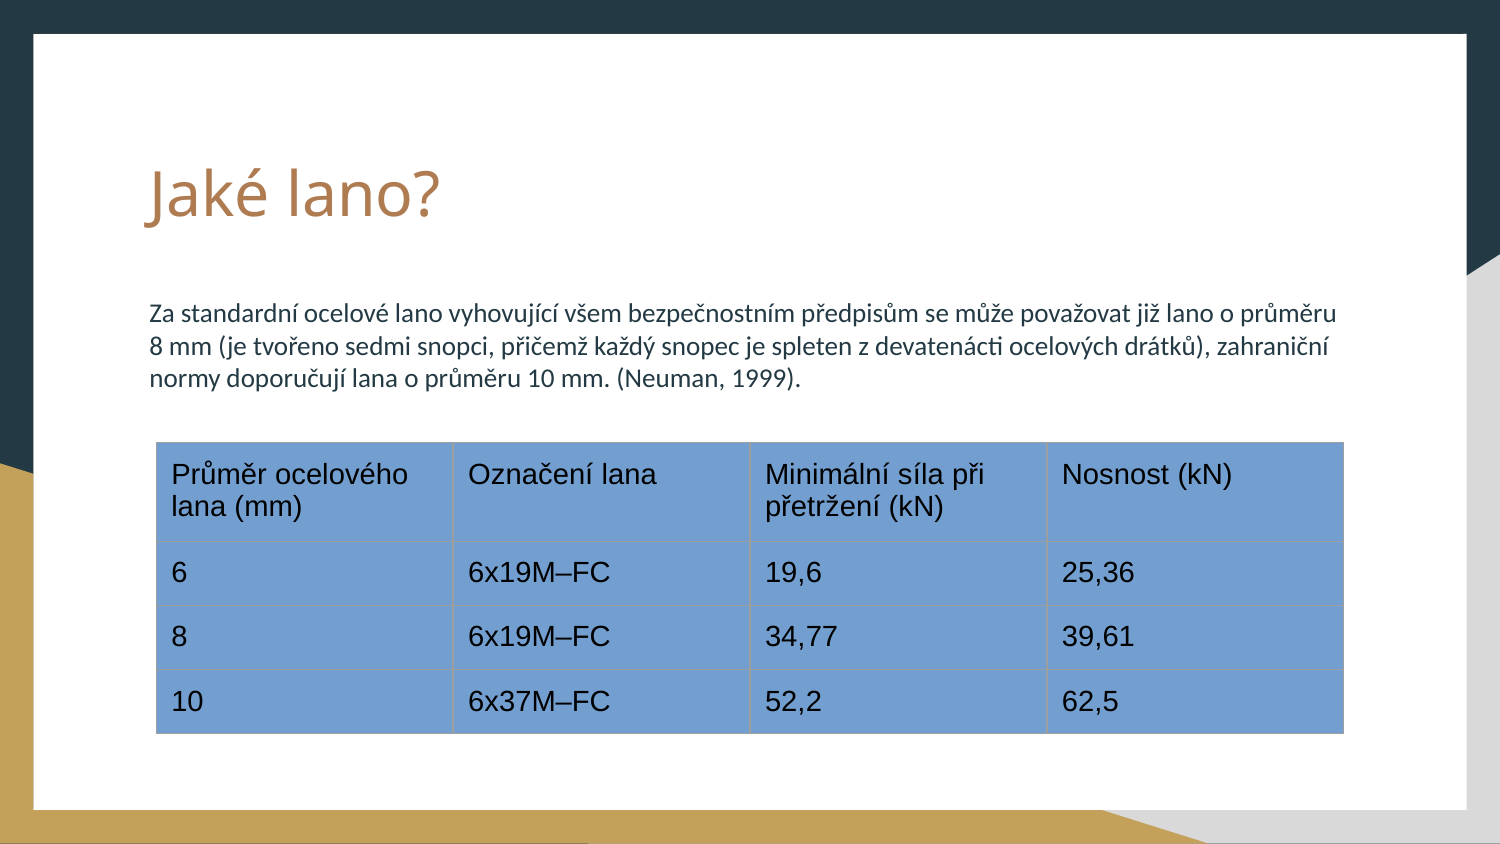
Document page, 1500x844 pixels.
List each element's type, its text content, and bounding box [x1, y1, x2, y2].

table_header Nosnost (kN) [1048, 443, 1343, 541]
title Jaké lano? [134, 138, 1366, 280]
table_cell 6x37M–FC [454, 670, 749, 733]
table_cell 52,2 [751, 670, 1046, 733]
table_cell 6 [157, 542, 452, 605]
table_cell 6x19M–FC [454, 542, 749, 605]
table_cell 10 [157, 670, 452, 733]
table_cell 25,36 [1048, 542, 1343, 605]
table_cell 34,77 [751, 606, 1046, 669]
table_cell 62,5 [1048, 670, 1343, 733]
table_header Průměr ocelového lana (mm) [157, 443, 452, 541]
list Za standardní ocelové lano vyhovující všem bezpečnostním předpisům se může považovat již lano o průměru 8 mm (je tvořeno sedmi snopci, přičemž každý snopec je spleten z devatenácti ocelových drátků), zahraniční normy doporučují lana o průměru 10 mm. (Neuman, 1999). [134, 280, 1366, 683]
table_header Minimální síla při přetržení (kN) [751, 443, 1046, 541]
table_cell 8 [157, 606, 452, 669]
table_cell 6x19M–FC [454, 606, 749, 669]
table_cell 19,6 [751, 542, 1046, 605]
table_cell 39,61 [1048, 606, 1343, 669]
table_header Označení lana [454, 443, 749, 541]
